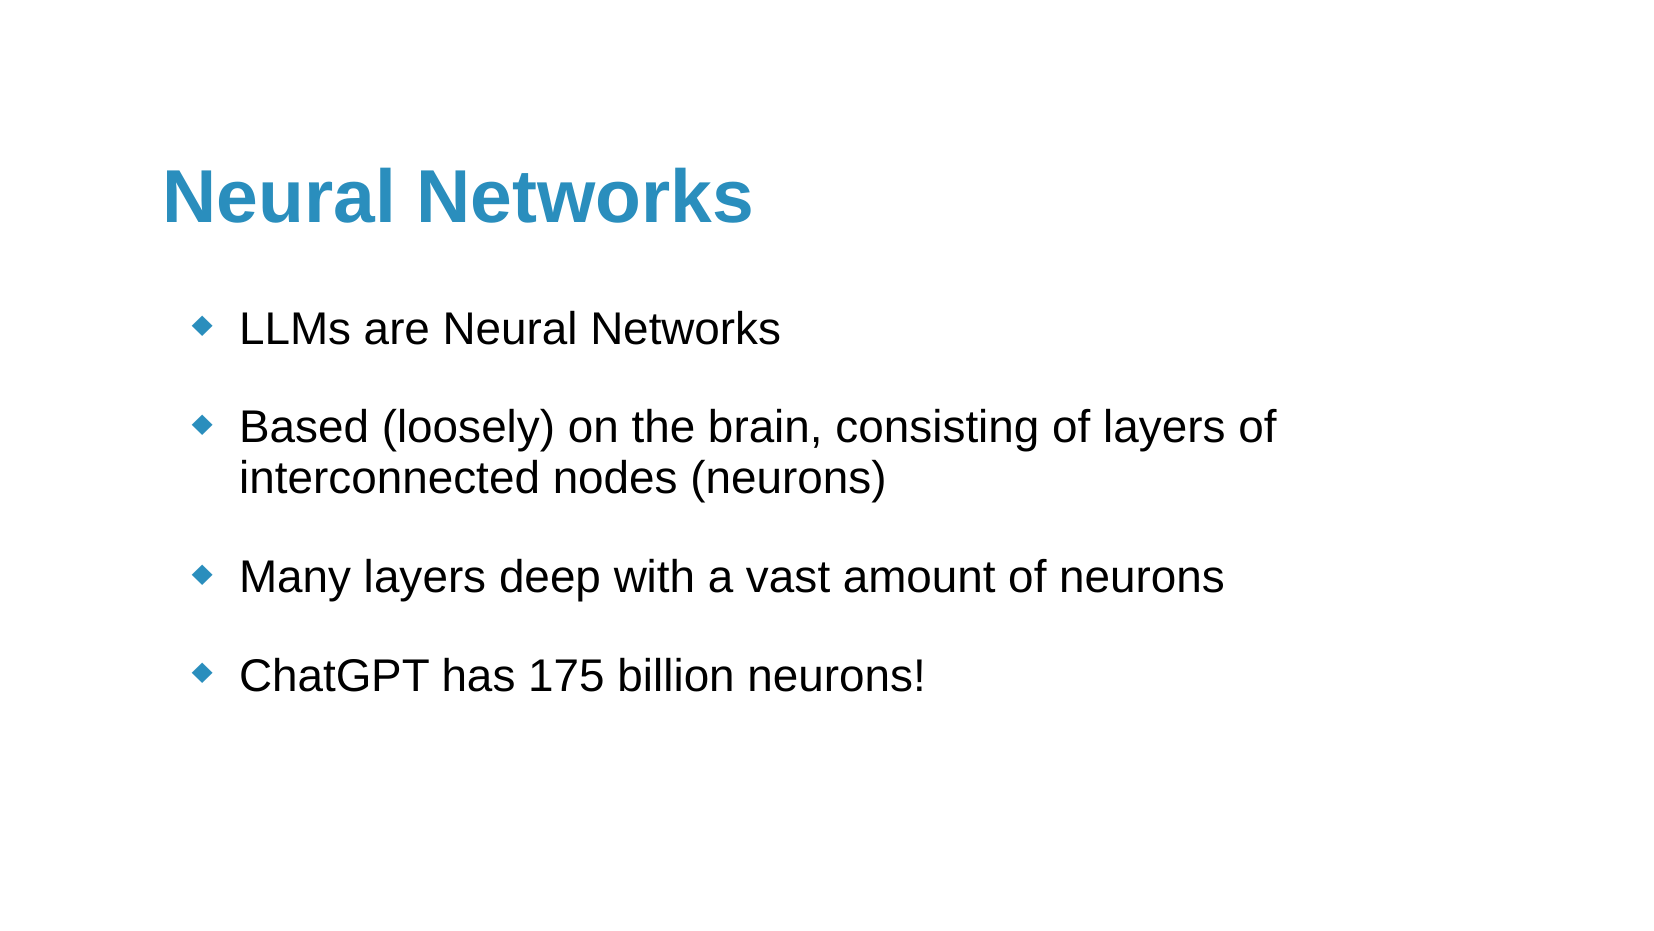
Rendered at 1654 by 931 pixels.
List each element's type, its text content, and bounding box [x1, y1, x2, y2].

text_box LLMs are Neural Networks Based (loosely) on the brain, consisting of layers of interconnected nodes (neurons) Many layers deep with a vast amount of neurons ChatGPT has 175 billion neurons! [177, 295, 1536, 917]
text_box Neural Networks [147, 147, 959, 274]
